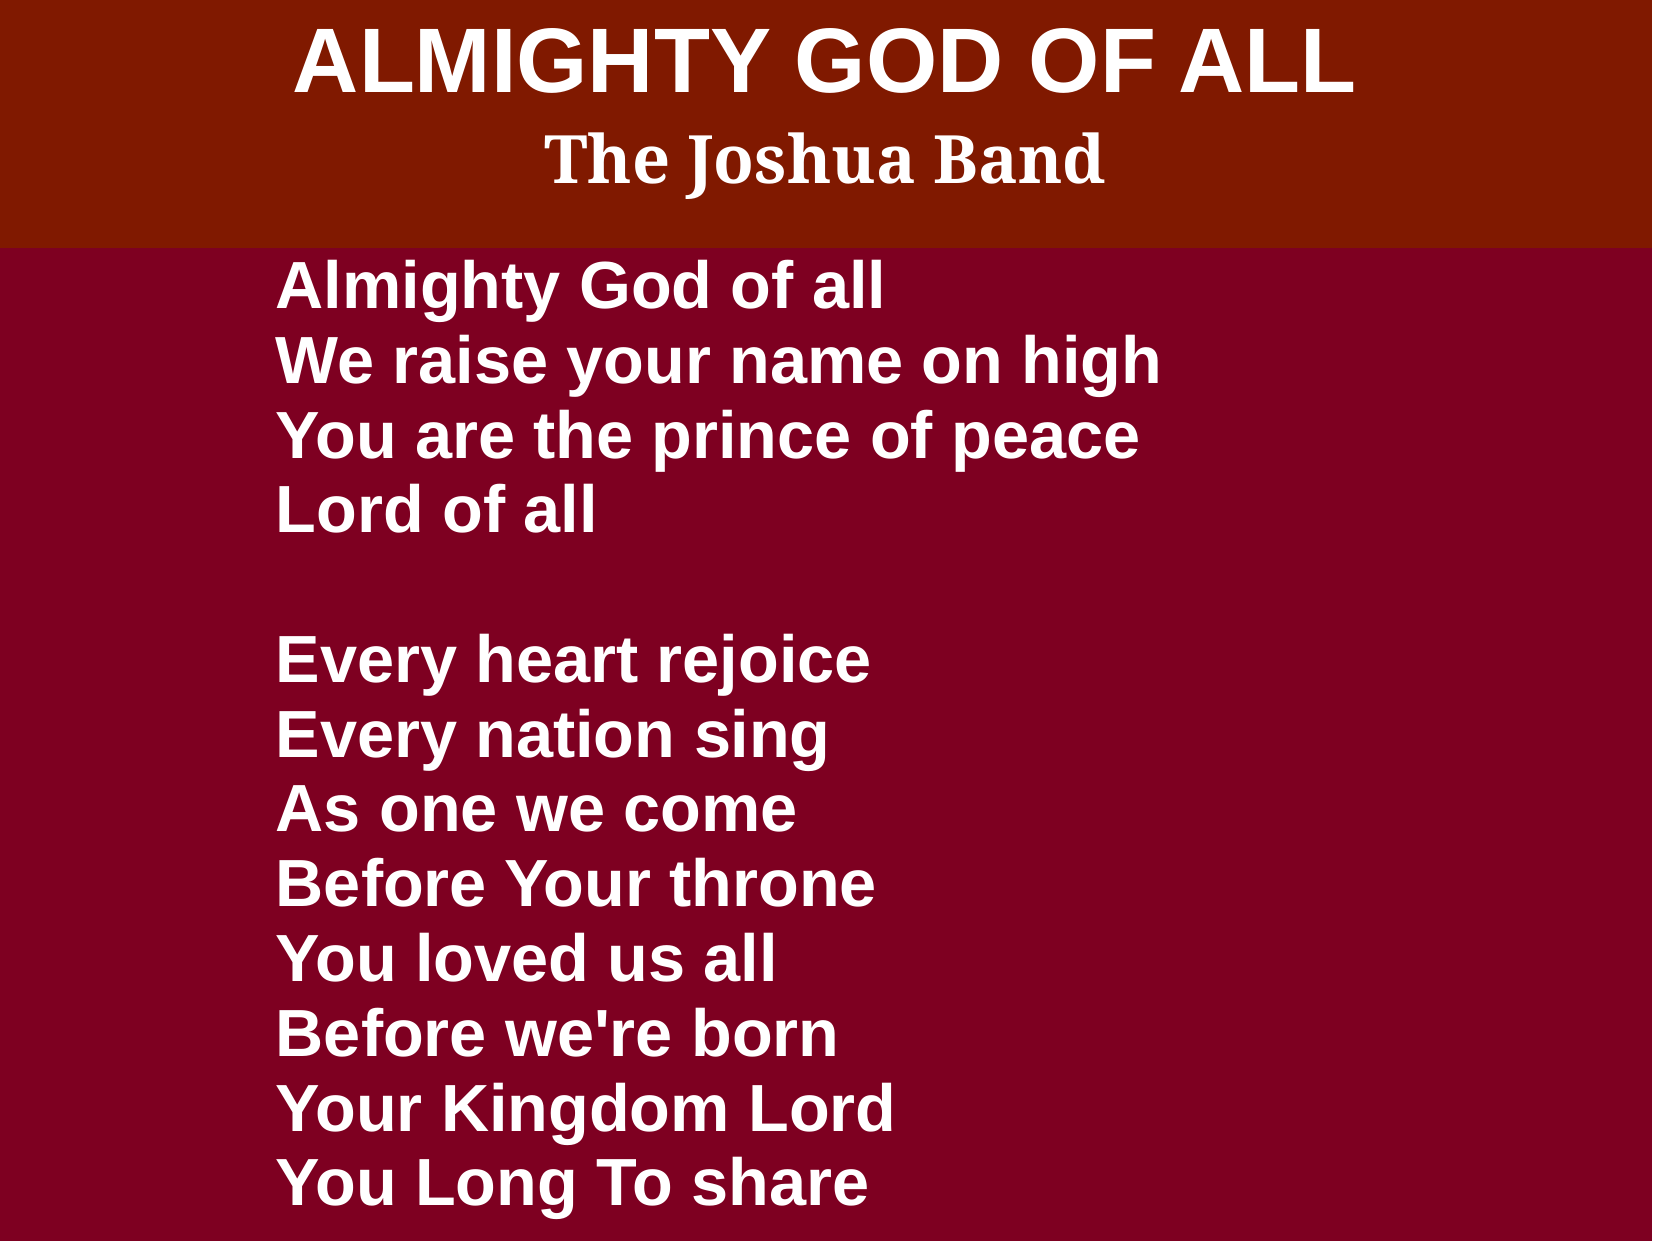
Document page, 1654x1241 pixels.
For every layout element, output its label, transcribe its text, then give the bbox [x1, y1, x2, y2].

subtitle Almighty God of all We raise your name on high You are the prince of peace Lord of all Every heart rejoice Every nation sing As one we come Before Your throne You loved us all Before we're born Your Kingdom Lord You Long To share [0, 248, 1652, 1241]
title ALMIGHTY GOD OF ALL The Joshua Band [0, 0, 1652, 248]
